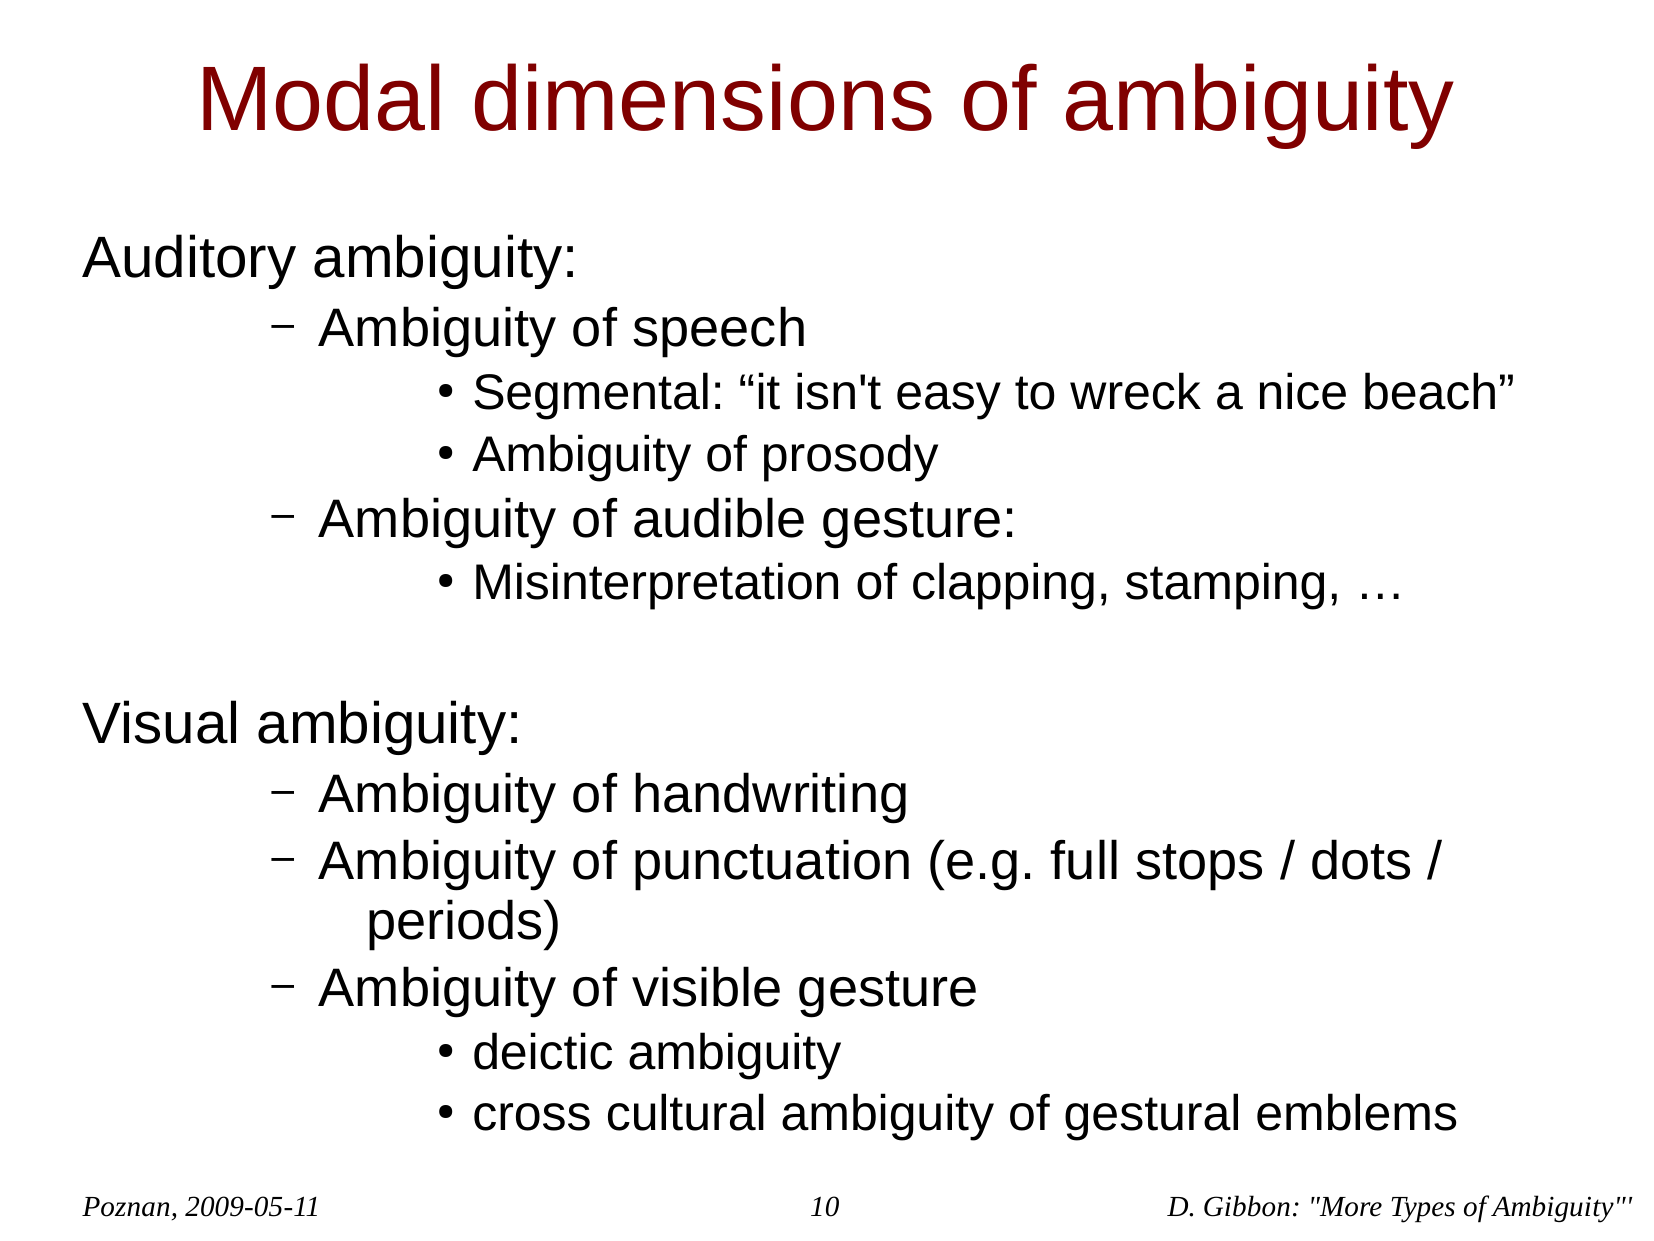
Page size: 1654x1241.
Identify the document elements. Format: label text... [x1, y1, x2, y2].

list Auditory ambiguity: Ambiguity of speech Segmental: “it isn't easy to wreck a nice beach” Ambiguity of prosody Ambiguity of audible gesture: Misinterpretation of clapping, stamping, … Visual ambiguity: Ambiguity of handwriting Ambiguity of punctuation (e.g. full stops / dots / periods) Ambiguity of visible gesture deictic ambiguity cross cultural ambiguity of gestural emblems [82, 225, 1612, 1142]
title Modal dimensions of ambiguity [0, 23, 1653, 174]
